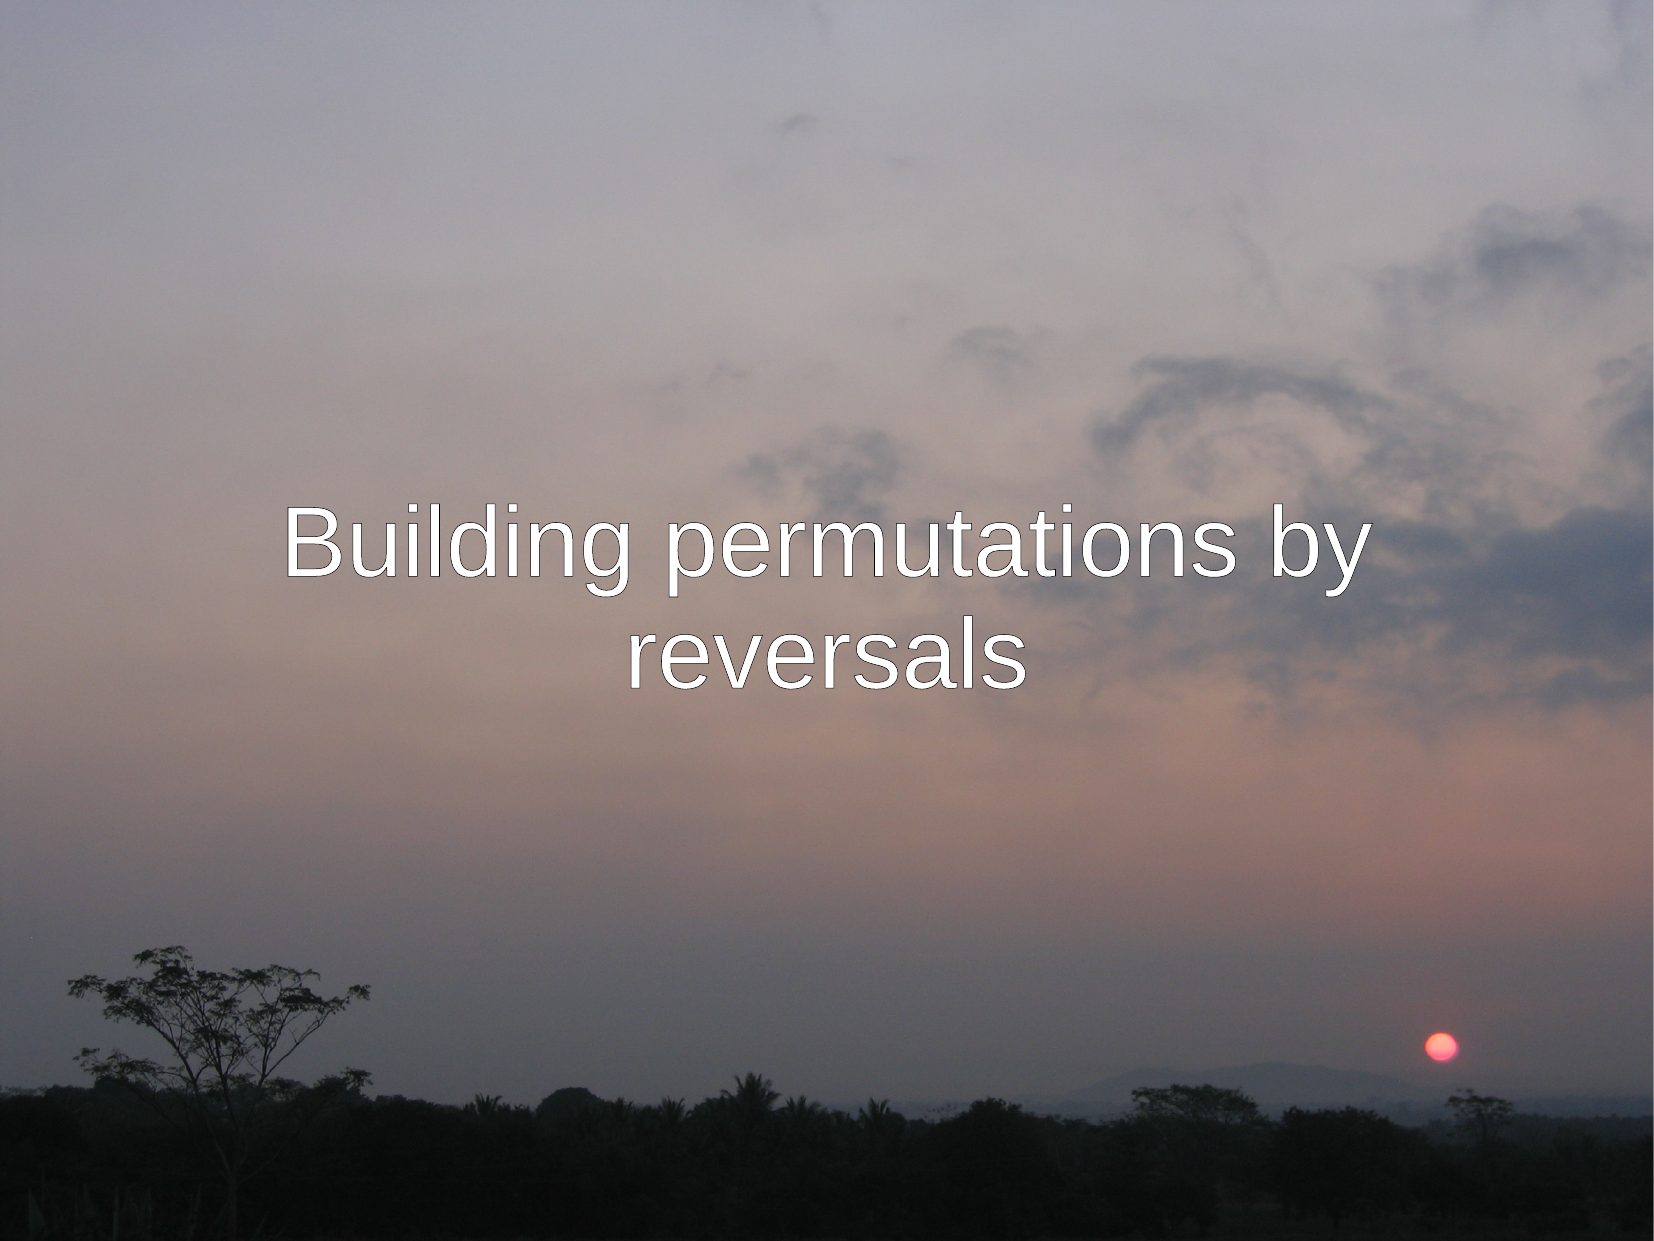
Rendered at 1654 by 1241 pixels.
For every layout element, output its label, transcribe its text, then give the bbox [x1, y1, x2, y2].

picture [0, 0, 1654, 1241]
subtitle Building permutations by reversals [82, 49, 1571, 1109]
